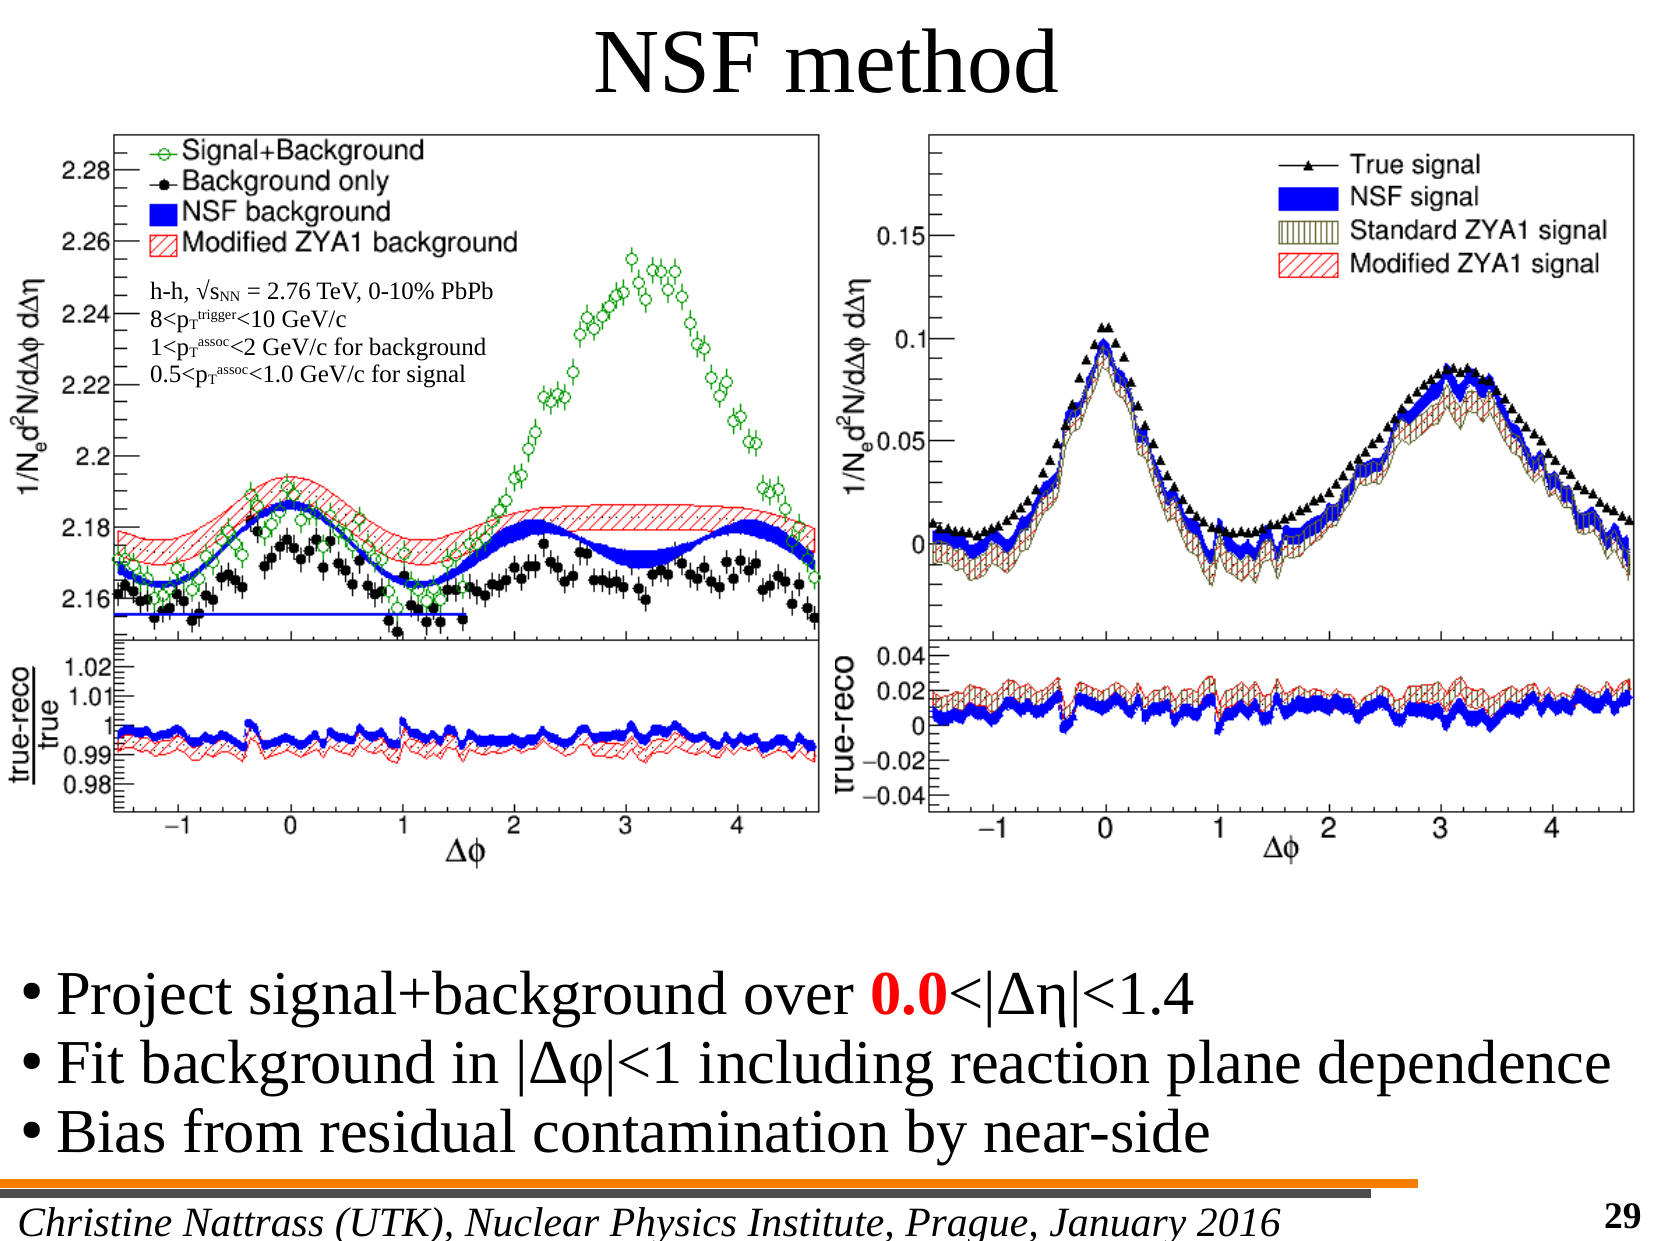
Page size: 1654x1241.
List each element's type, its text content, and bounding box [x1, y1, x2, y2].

text_box h-h, √sNN = 2.76 TeV, 0-10% PbPb 8<pTtrigger<10 GeV/c 1<pTassoc<2 GeV/c for background 0.5<pTassoc<1.0 GeV/c for signal [135, 270, 526, 436]
picture [6, 119, 1650, 871]
title NSF method [82, 2, 1571, 119]
text_box Project signal+background over 0.0<|Δη|<1.4 Fit background in |Δφ|<1 including reaction plane dependence Bias from residual contamination by near-side [5, 951, 1642, 1241]
